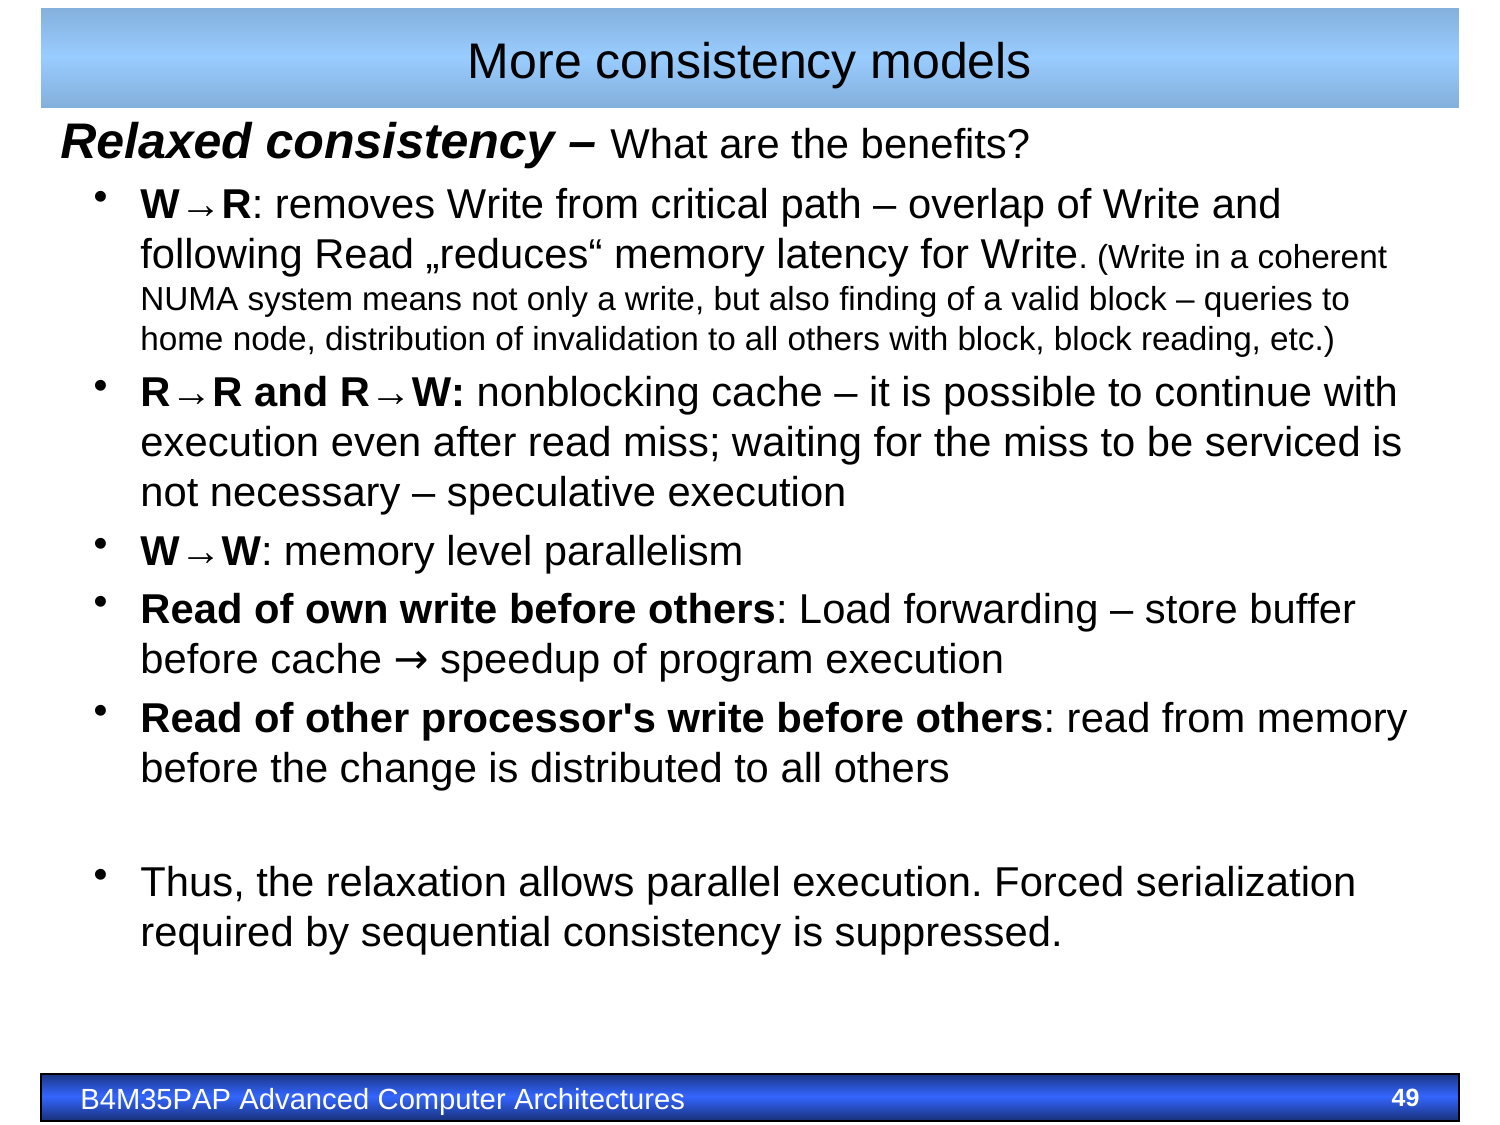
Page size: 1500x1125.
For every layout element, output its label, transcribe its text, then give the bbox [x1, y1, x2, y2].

list Relaxed consistency – What are the benefits? W→R: removes Write from critical path – overlap of Write and following Read „reduces“ memory latency for Write. (Write in a coherent NUMA system means not only a write, but also finding of a valid block – queries to home node, distribution of invalidation to all others with block, block reading, etc.) R→R and R→W: nonblocking cache – it is possible to continue with execution even after read miss; waiting for the miss to be serviced is not necessary – speculative execution W→W: memory level parallelism Read of own write before others: Load forwarding – store buffer before cache → speedup of program execution Read of other processor's write before others: read from memory before the change is distributed to all others Thus, the relaxation allows parallel execution. Forced serialization required by sequential consistency is suppressed. [3, 101, 1454, 928]
title More consistency models [41, 8, 1459, 108]
